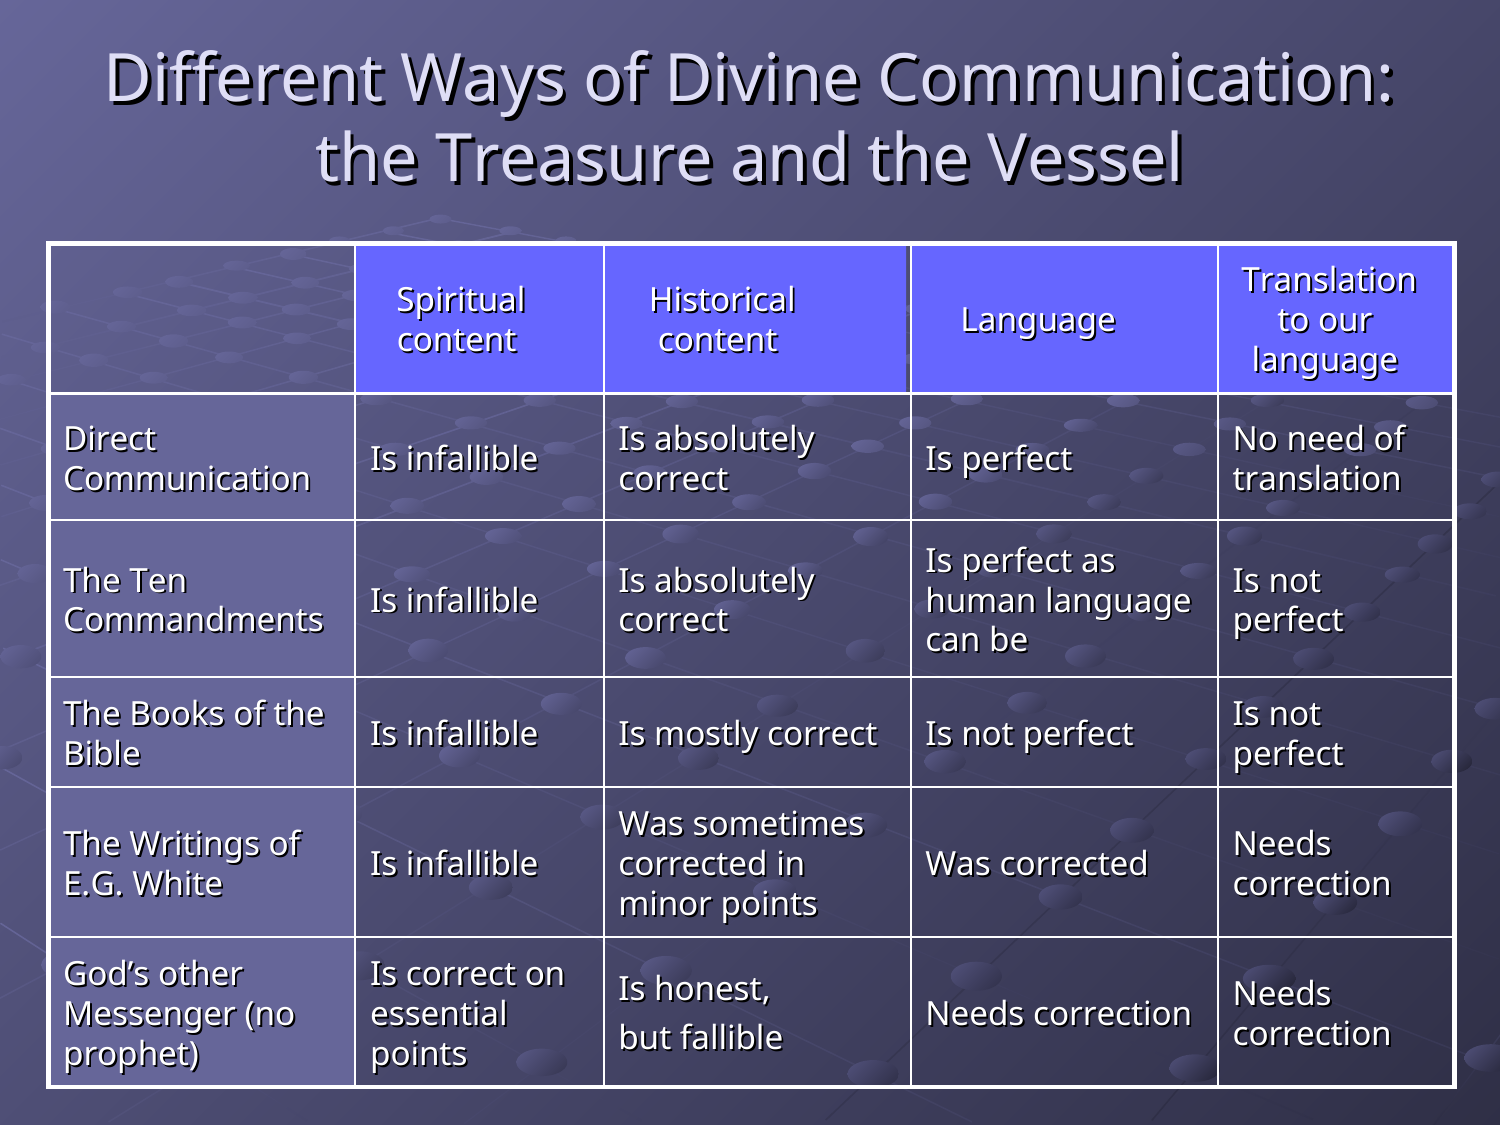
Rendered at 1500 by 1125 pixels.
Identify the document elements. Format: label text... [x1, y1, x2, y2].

text_box Is infallible [356, 678, 603, 786]
text_box Needs correction [912, 938, 1217, 1085]
text_box God’s other Messenger (no prophet) [51, 938, 354, 1085]
text_box Was sometimes corrected in minor points [605, 788, 910, 936]
text_box Is not perfect [1219, 521, 1452, 676]
text_box The Writings of E.G. White [51, 788, 354, 936]
text_box The Ten Commandments [51, 521, 354, 676]
text_box Direct Communication [51, 395, 354, 519]
text_box Language [912, 246, 1217, 392]
text_box Is not perfect [1219, 678, 1452, 786]
text_box Needs correction [1219, 788, 1452, 936]
text_box Is mostly correct [605, 678, 910, 786]
text_box Is infallible [356, 395, 603, 519]
text_box Is infallible [356, 521, 603, 676]
text_box Is honest, but fallible [605, 938, 910, 1085]
text_box The Books of the Bible [51, 678, 354, 786]
text_box Historical content [605, 246, 907, 392]
text_box Is correct on essential points [356, 938, 603, 1085]
text_box Translation to our language [1219, 246, 1452, 392]
text_box Is perfect [912, 395, 1217, 519]
text_box Was corrected [912, 788, 1217, 936]
text_box Is perfect as human language can be [912, 521, 1217, 676]
text_box Is not perfect [912, 678, 1217, 786]
text_box Spiritual content [356, 246, 603, 392]
text_box Is absolutely correct [605, 395, 910, 519]
text_box Needs correction [1219, 938, 1452, 1085]
text_box No need of translation [1219, 395, 1452, 519]
title Different Ways of Divine Communication: the Treasure and the Vessel [0, 45, 1500, 185]
text_box Is infallible [356, 788, 603, 936]
text_box Is absolutely correct [605, 521, 910, 676]
